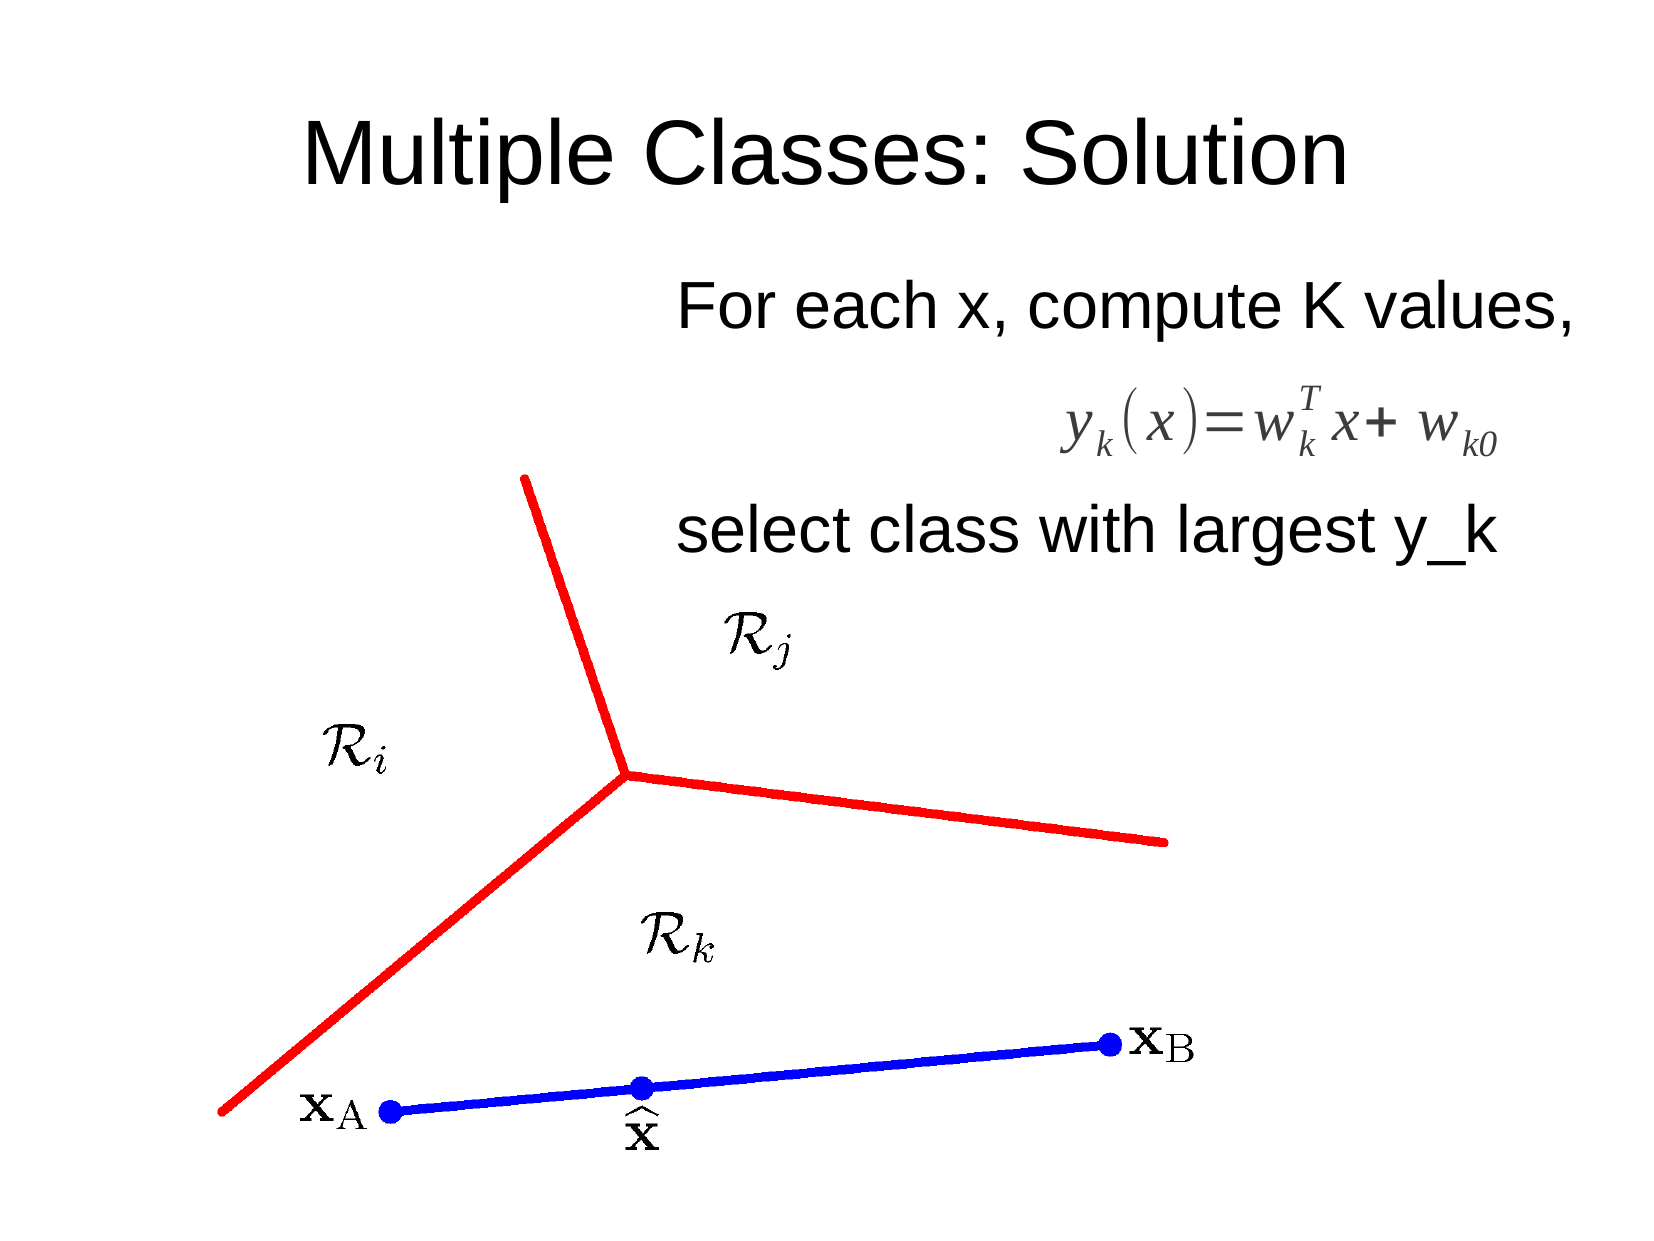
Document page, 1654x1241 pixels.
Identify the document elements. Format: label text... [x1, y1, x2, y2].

picture [210, 472, 1201, 1161]
text_box For each x, compute K values, select class with largest y_k [661, 260, 1595, 575]
title Multiple Classes: Solution [82, 49, 1571, 257]
